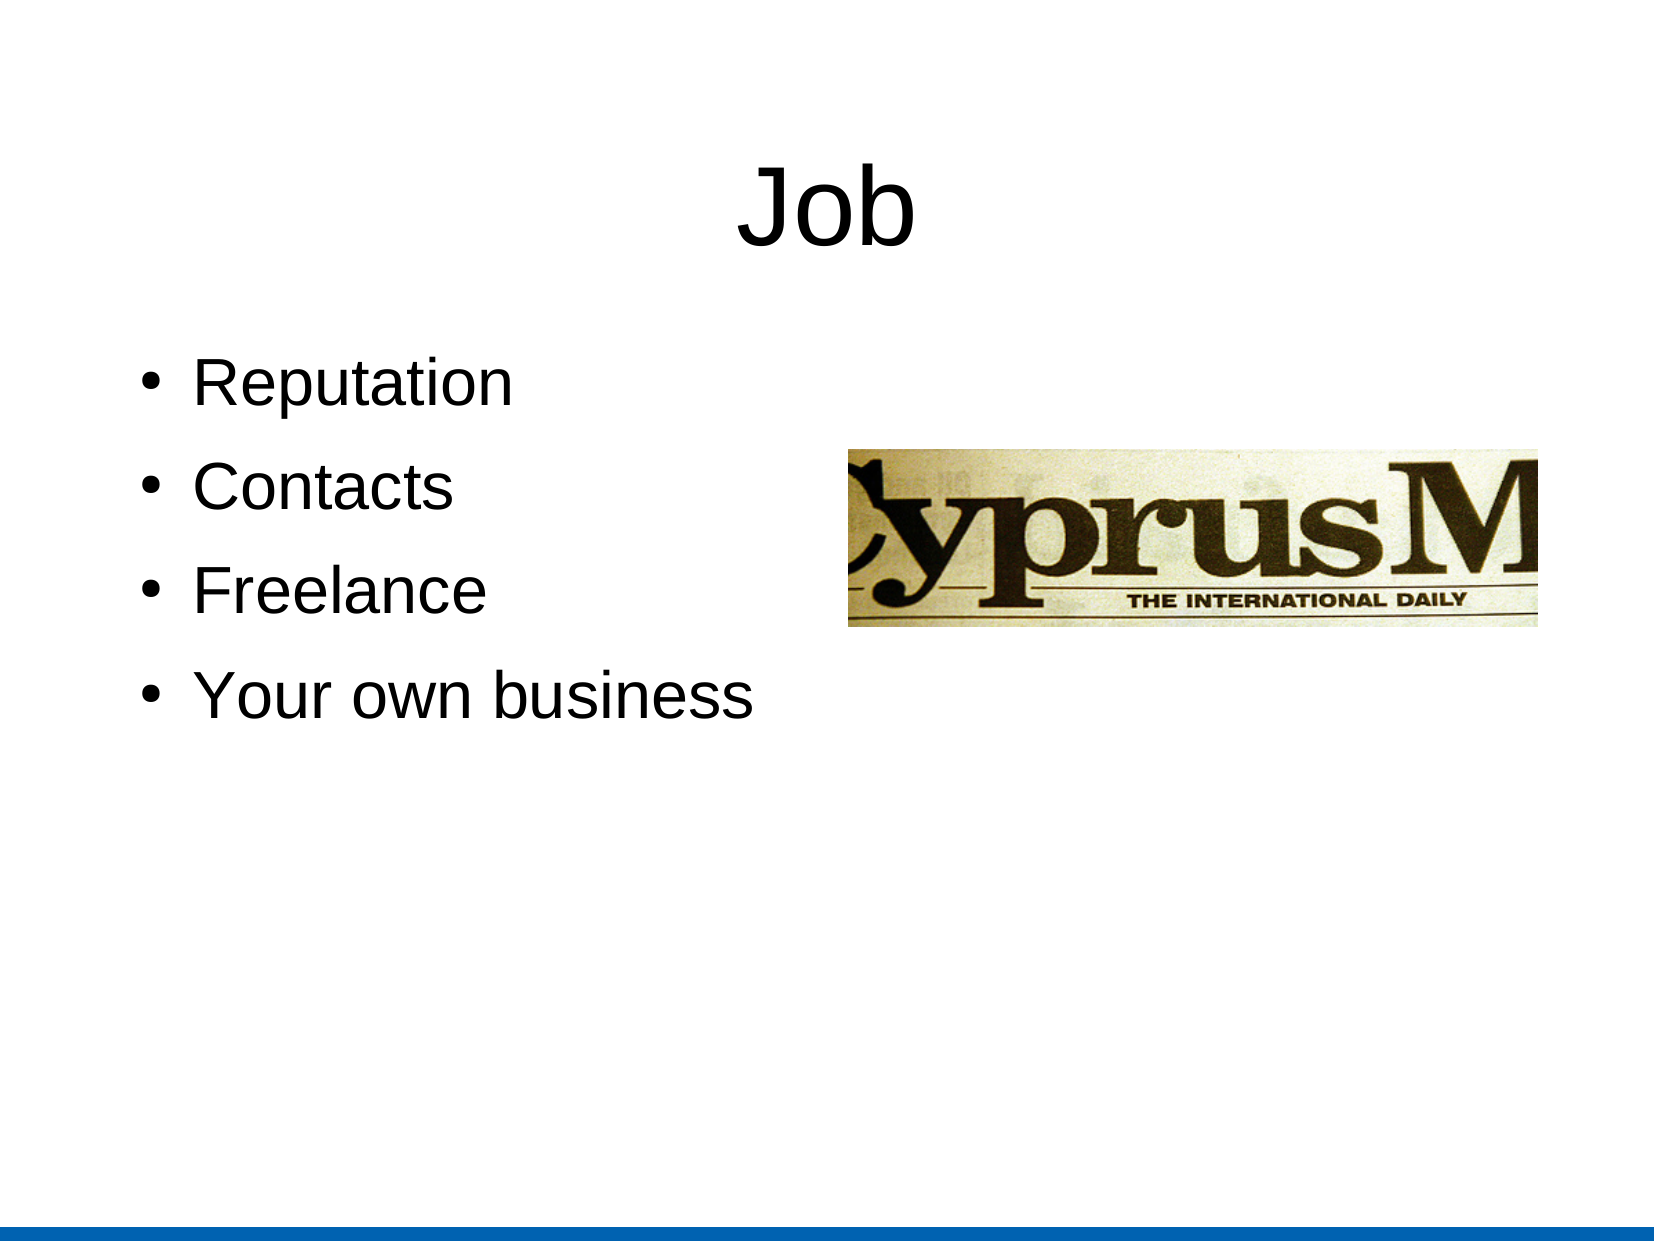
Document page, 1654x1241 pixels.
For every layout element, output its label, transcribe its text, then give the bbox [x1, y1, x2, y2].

title Job [121, 110, 1534, 303]
picture [848, 449, 1538, 627]
list Reputation Contacts Freelance Your own business [121, 344, 811, 1112]
